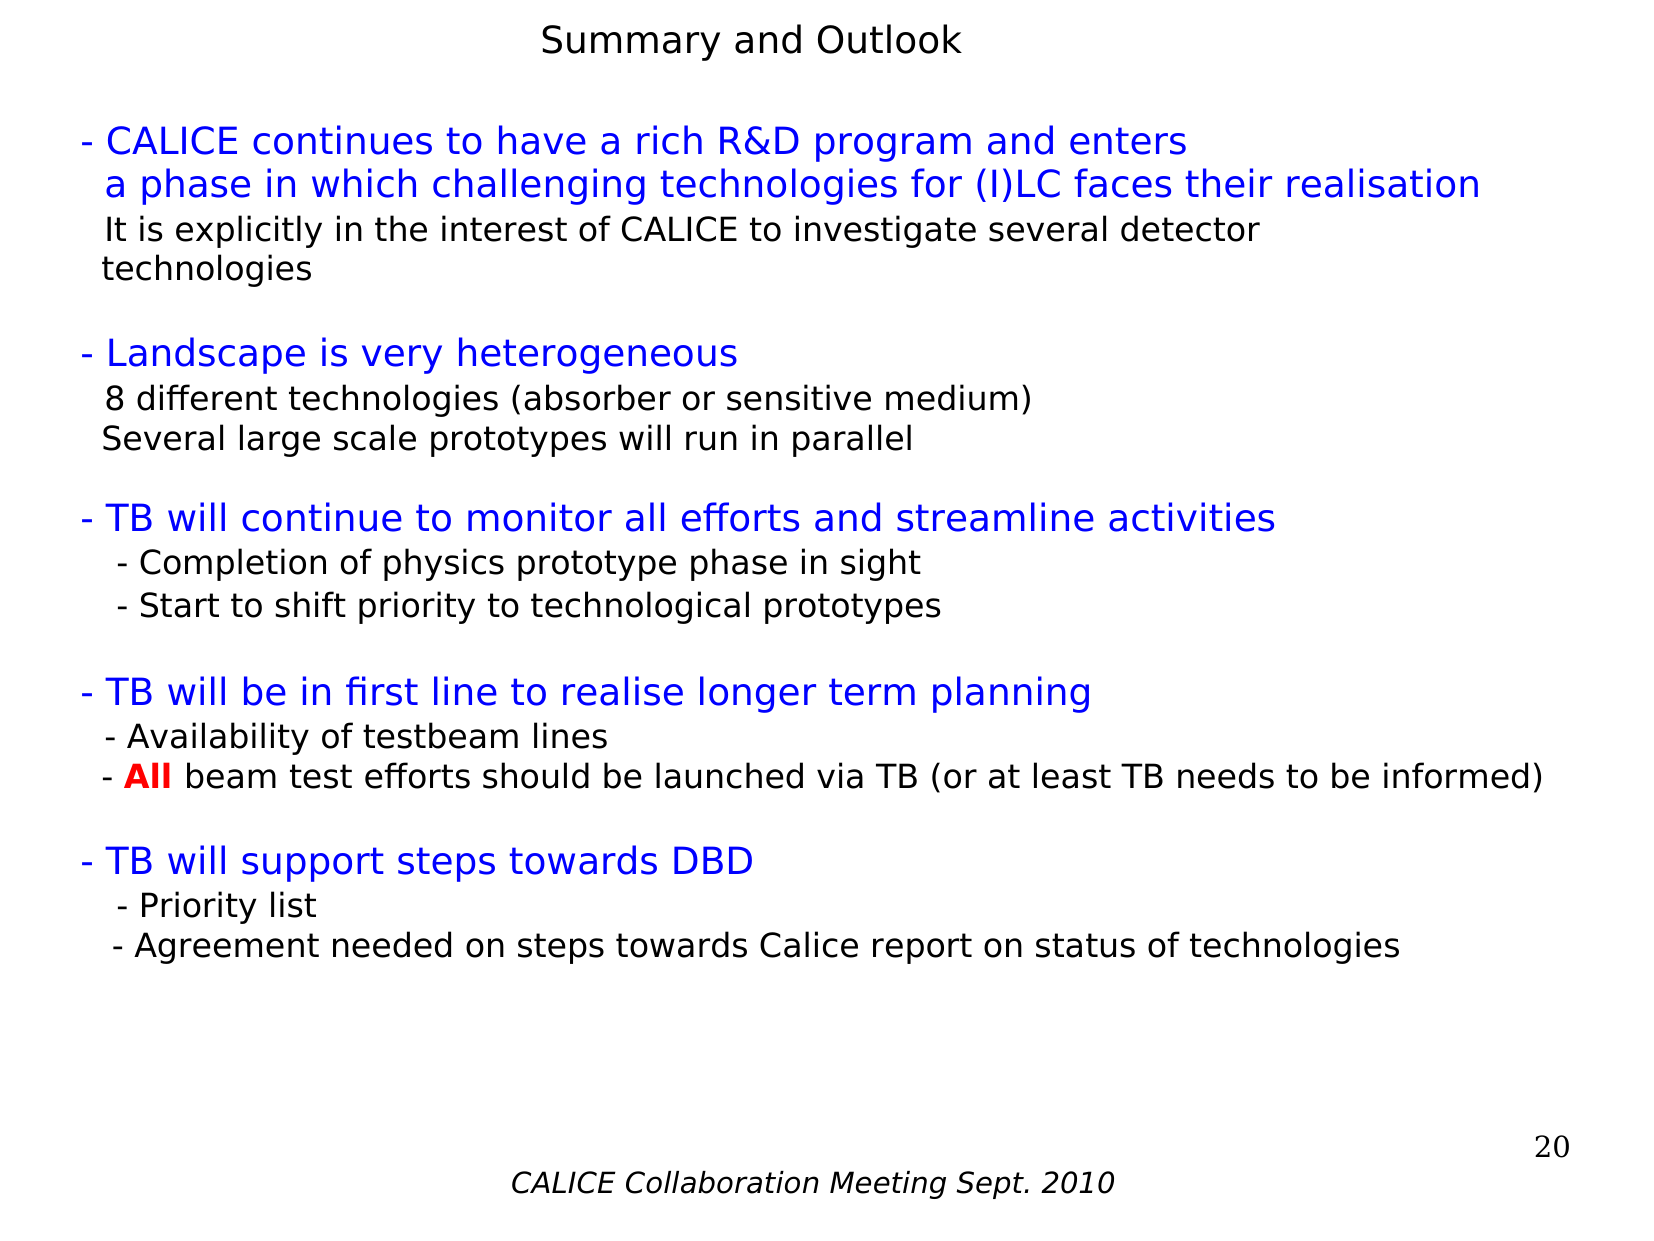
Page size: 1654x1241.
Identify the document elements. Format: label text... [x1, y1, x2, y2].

text_box - CALICE continues to have a rich R&D program and enters a phase in which challenging technologies for (I)LC faces their realisation It is explicitly in the interest of CALICE to investigate several detector technologies - Landscape is very heterogeneous 8 different technologies (absorber or sensitive medium) Several large scale prototypes will run in parallel - TB will continue to monitor all efforts and streamline activities - Completion of physics prototype phase in sight - Start to shift priority to technological prototypes - TB will be in first line to realise longer term planning - Availability of testbeam lines - All beam test efforts should be launched via TB (or at least TB needs to be informed) - TB will support steps towards DBD - Priority list - Agreement needed on steps towards Calice report on status of technologies [65, 112, 1607, 1060]
text_box Summary and Outlook [525, 11, 978, 71]
